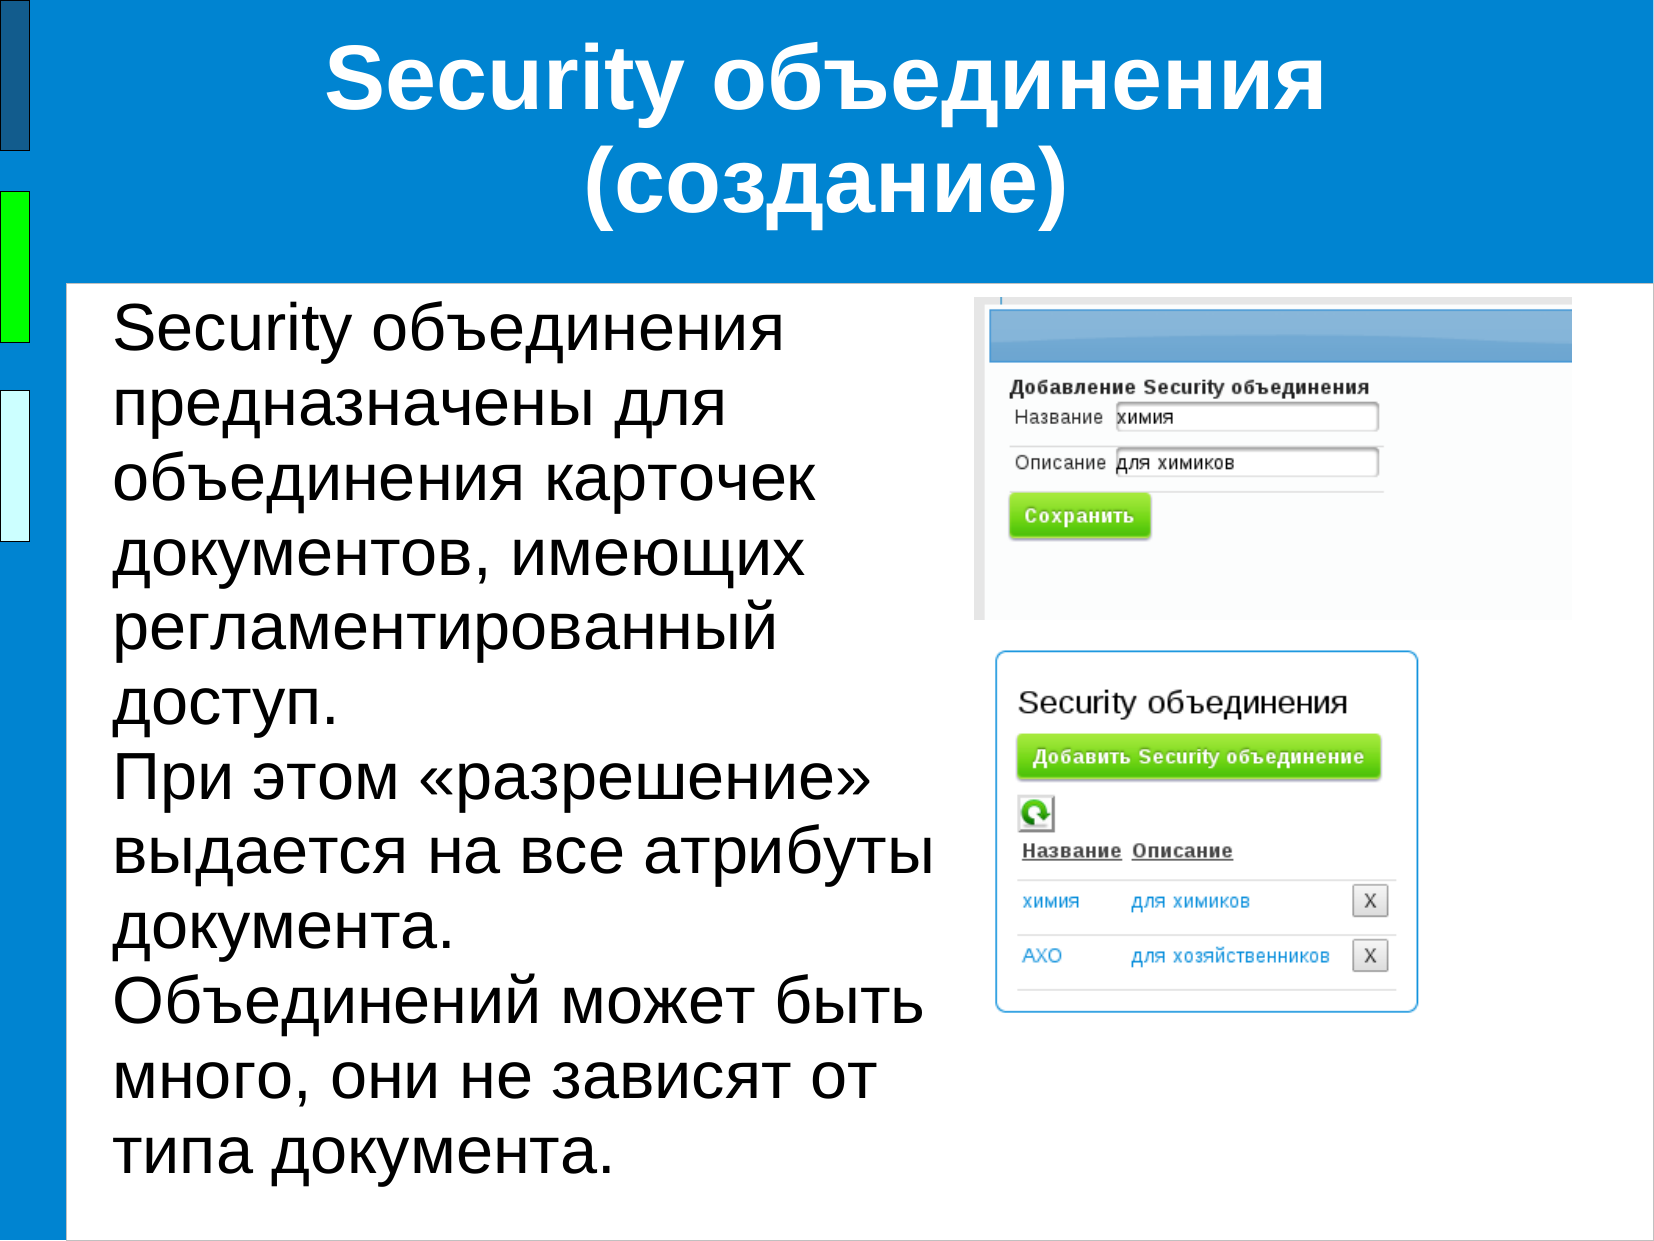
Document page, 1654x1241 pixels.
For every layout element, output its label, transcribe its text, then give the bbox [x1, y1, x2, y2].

title Security объединения (создание) [82, 26, 1571, 232]
picture [980, 632, 1467, 1038]
picture [974, 297, 1572, 620]
list Security объединения предназначены для объединения карточек документов, имеющих регламентированный доступ. При этом «разрешение» выдается на все атрибуты документа. Объединений может быть много, они не зависят от типа документа. [82, 290, 948, 1188]
